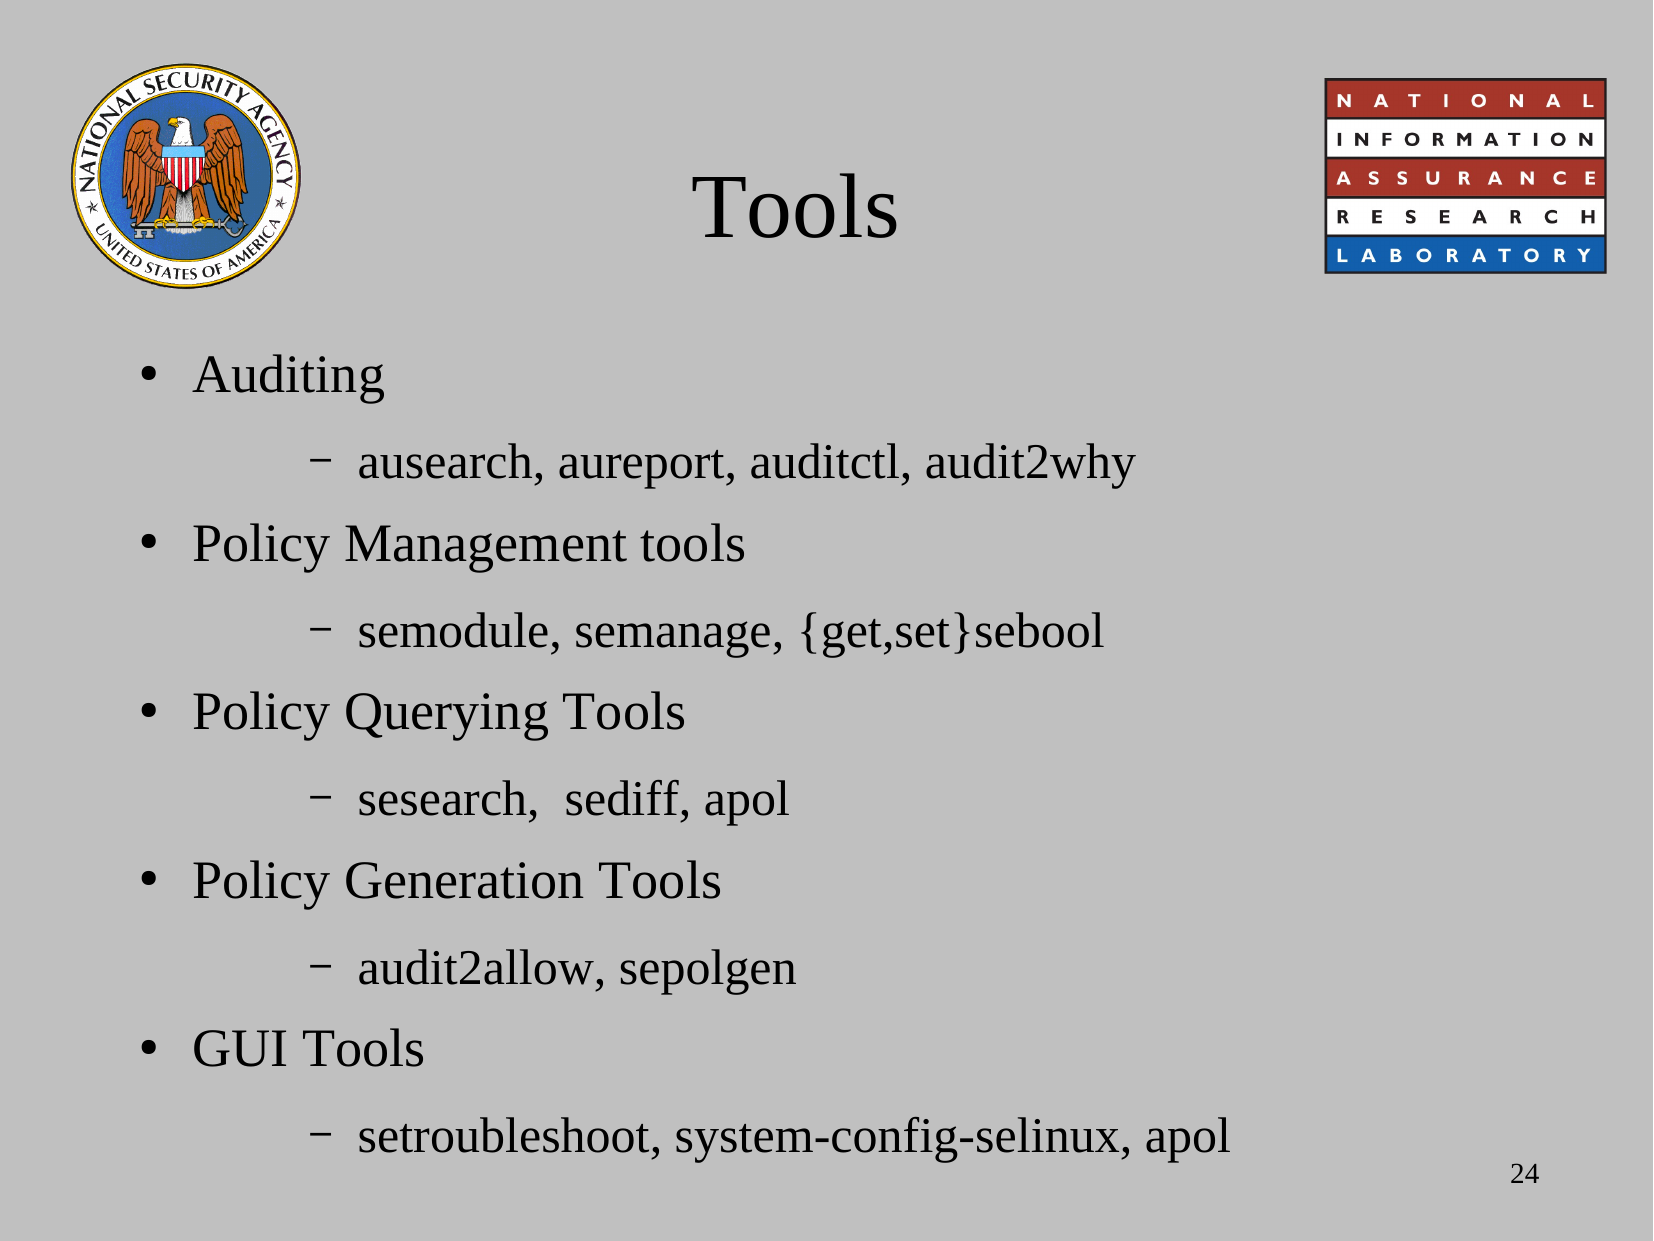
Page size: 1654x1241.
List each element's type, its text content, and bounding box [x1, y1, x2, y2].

picture [1324, 78, 1607, 274]
list Auditing ausearch, aureport, auditctl, audit2why Policy Management tools semodule, semanage, {get,set}sebool Policy Querying Tools sesearch, sediff, apol Policy Generation Tools audit2allow, sepolgen GUI Tools setroubleshoot, system-config-selinux, apol [121, 344, 1534, 1164]
title Tools [312, 102, 1279, 311]
picture [69, 61, 303, 291]
